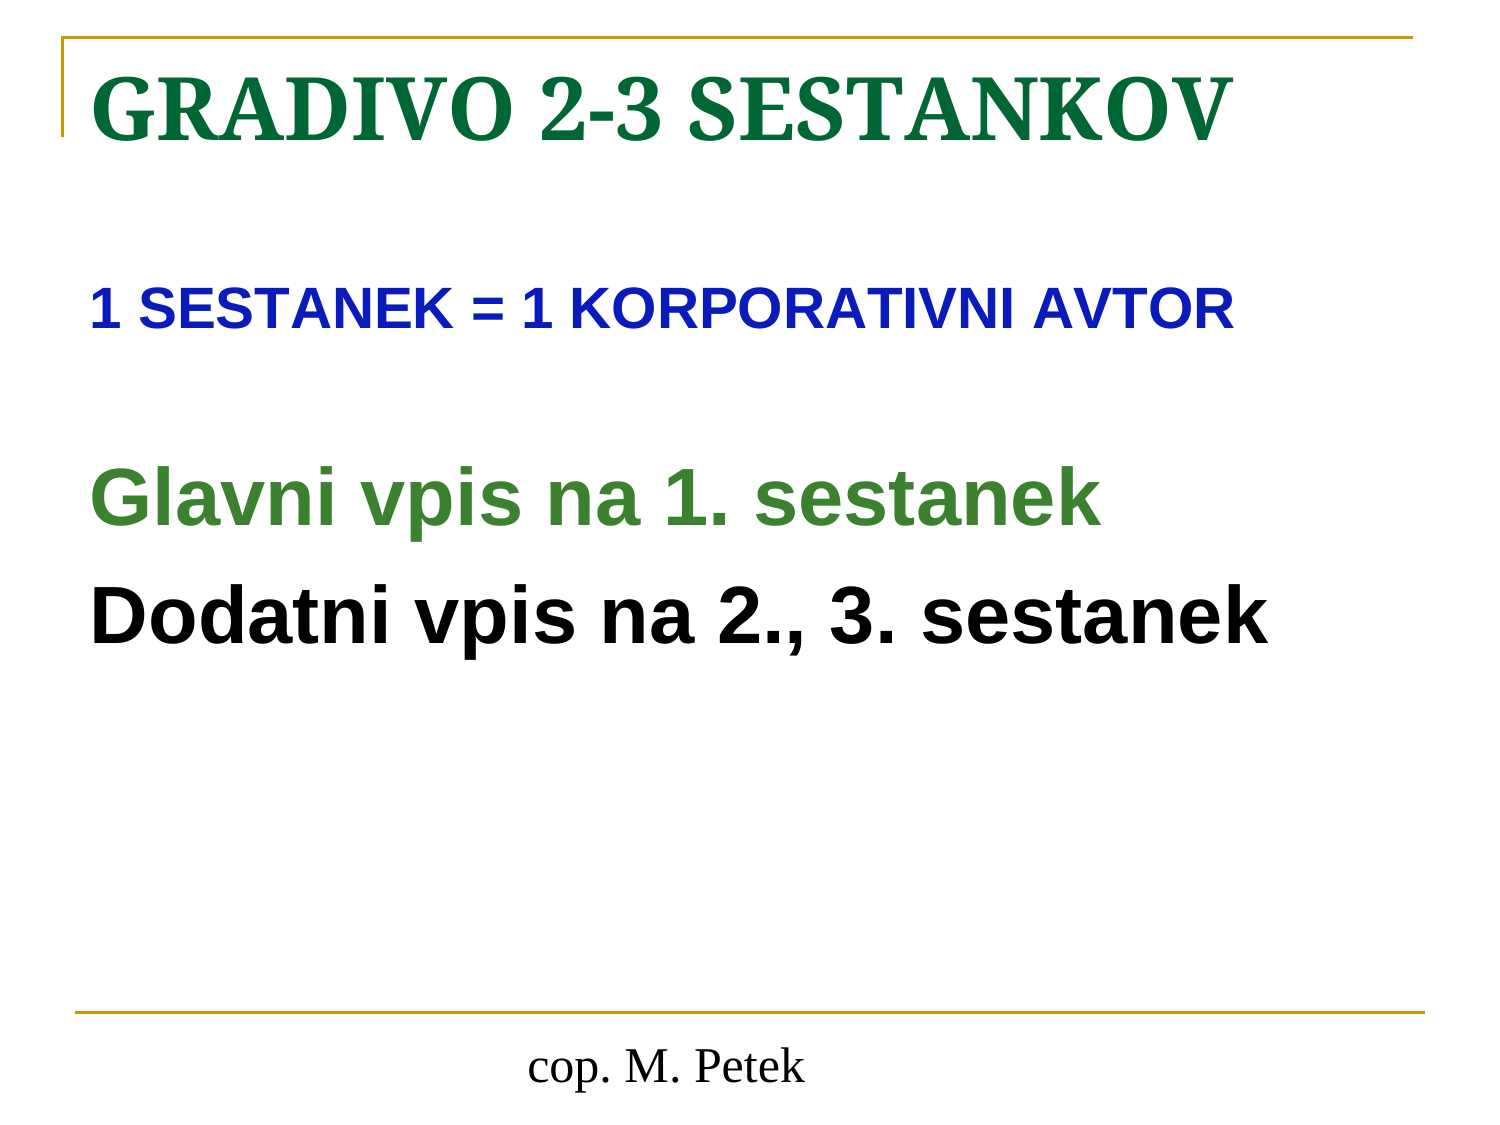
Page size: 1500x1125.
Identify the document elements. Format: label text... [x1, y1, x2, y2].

title GRADIVO 2-3 SESTANKOV [75, 45, 1426, 233]
list 1 SESTANEK = 1 KORPORATIVNI AVTOR Glavni vpis na 1. sestanek Dodatni vpis na 2., 3. sestanek [75, 262, 1426, 1006]
